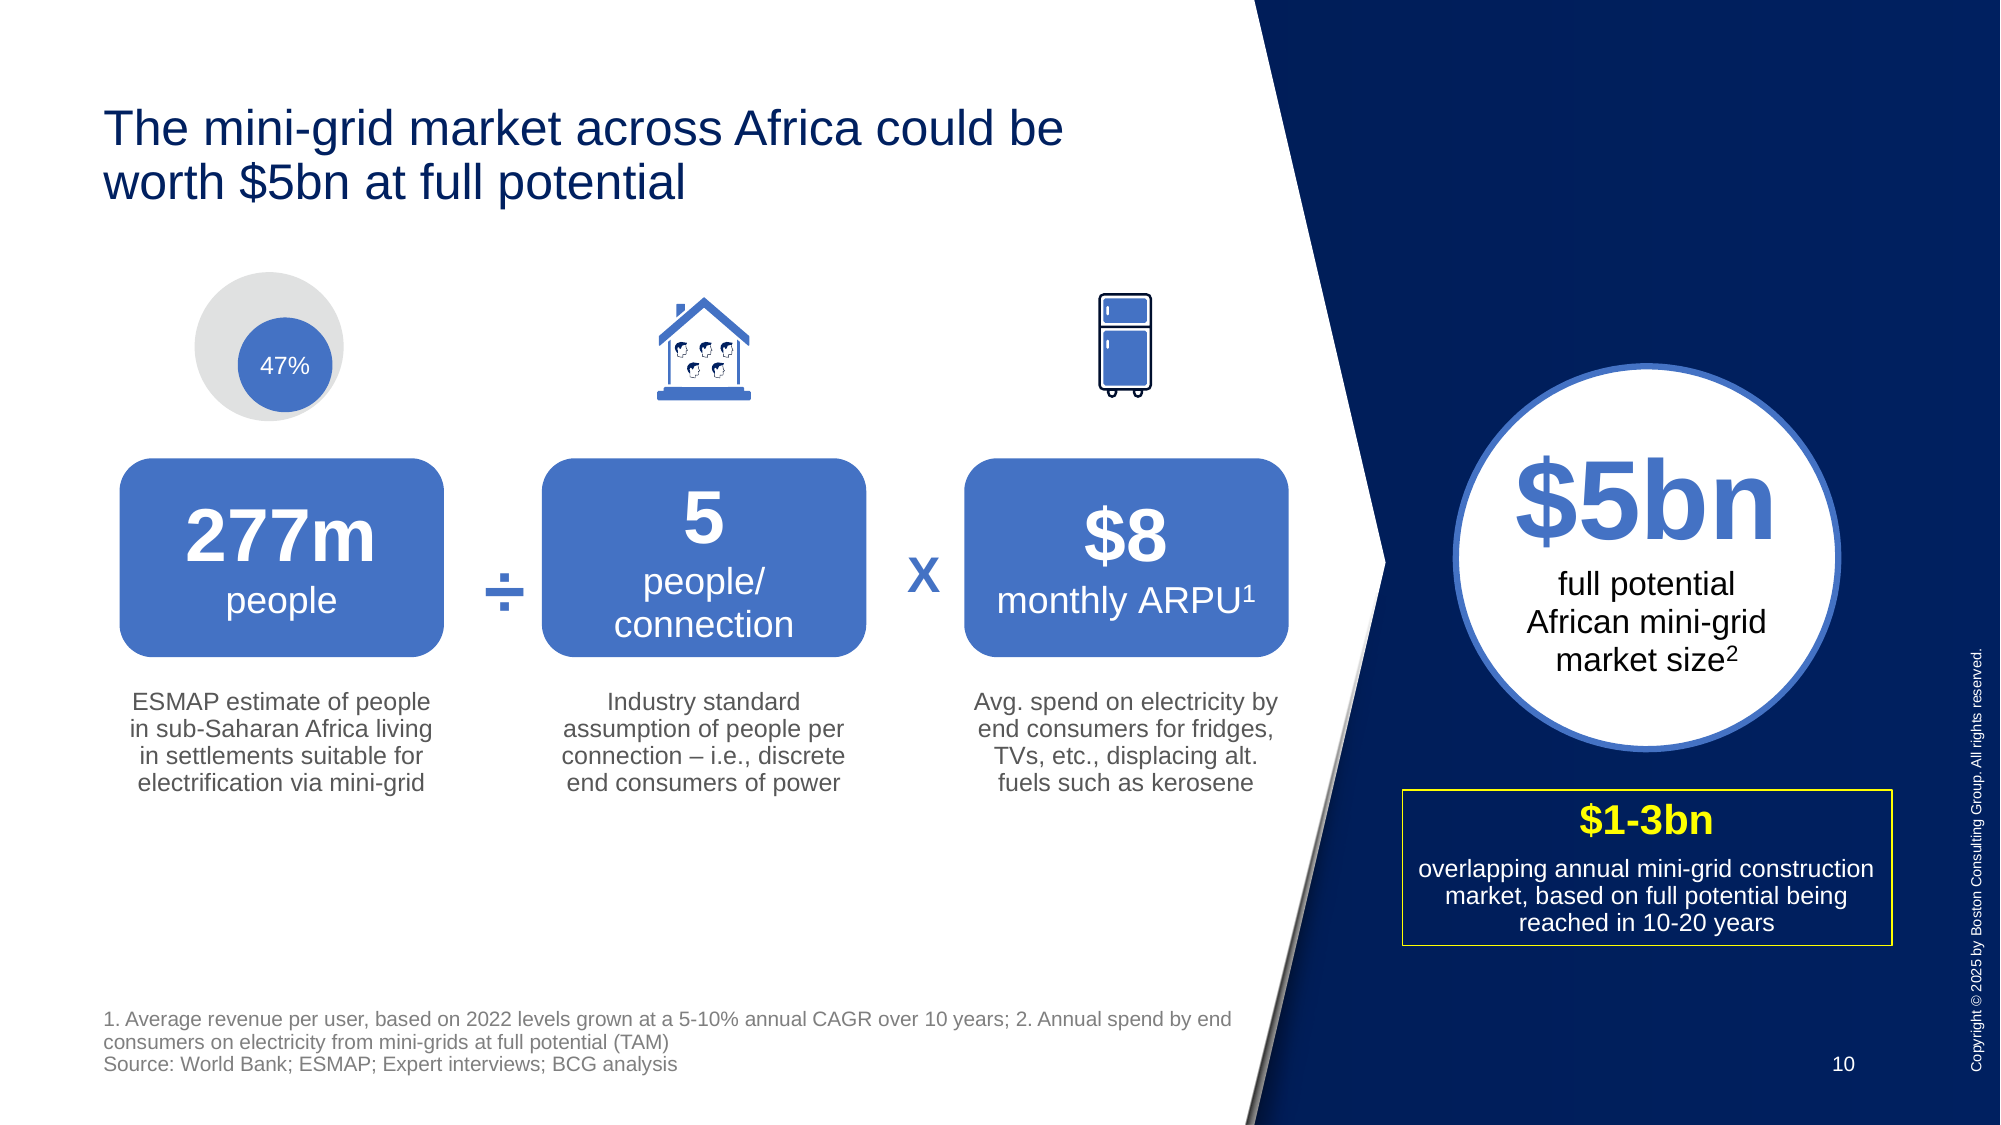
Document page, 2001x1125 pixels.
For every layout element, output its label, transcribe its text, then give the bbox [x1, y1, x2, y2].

text_box [657, 331, 751, 401]
text_box Industry standard assumption of people per connection – i.e., discrete end consumers of power [541, 684, 867, 802]
title The mini-grid market across Africa could be worth $5bn at full potential [103, 102, 1146, 212]
text_box 5 people/ connection [541, 458, 867, 658]
text_box 1. Average revenue per user, based on 2022 levels grown at a 5-10% annual CAGR over 10 years; 2. Annual spend by end consumers on electricity from mini-grids at full potential (TAM) Source: World Bank; ESMAP; Expert interviews; BCG analysis [103, 1009, 1260, 1076]
text_box ÷ [460, 525, 526, 590]
text_box $1-3bn overlapping annual mini-grid construction market, based on full potential being reached in 10-20 years [1402, 789, 1892, 946]
text_box Avg. spend on electricity by end consumers for fridges, TVs, etc., displacing alt. fuels such as kerosene [964, 684, 1289, 802]
text_box 277m people [119, 458, 444, 658]
text_box X [916, 579, 930, 591]
text_box [658, 297, 750, 346]
text_box $5bn full potential African mini-grid market size2 [1455, 366, 1839, 750]
text_box ESMAP estimate of people in sub-Saharan Africa living in settlements suitable for electrification via mini-grid [119, 684, 444, 802]
text_box 47% [237, 317, 333, 413]
text_box [1098, 293, 1153, 398]
text_box X [882, 525, 948, 590]
text_box $8 monthly ARPU1 [964, 458, 1289, 658]
text_box [194, 272, 344, 422]
